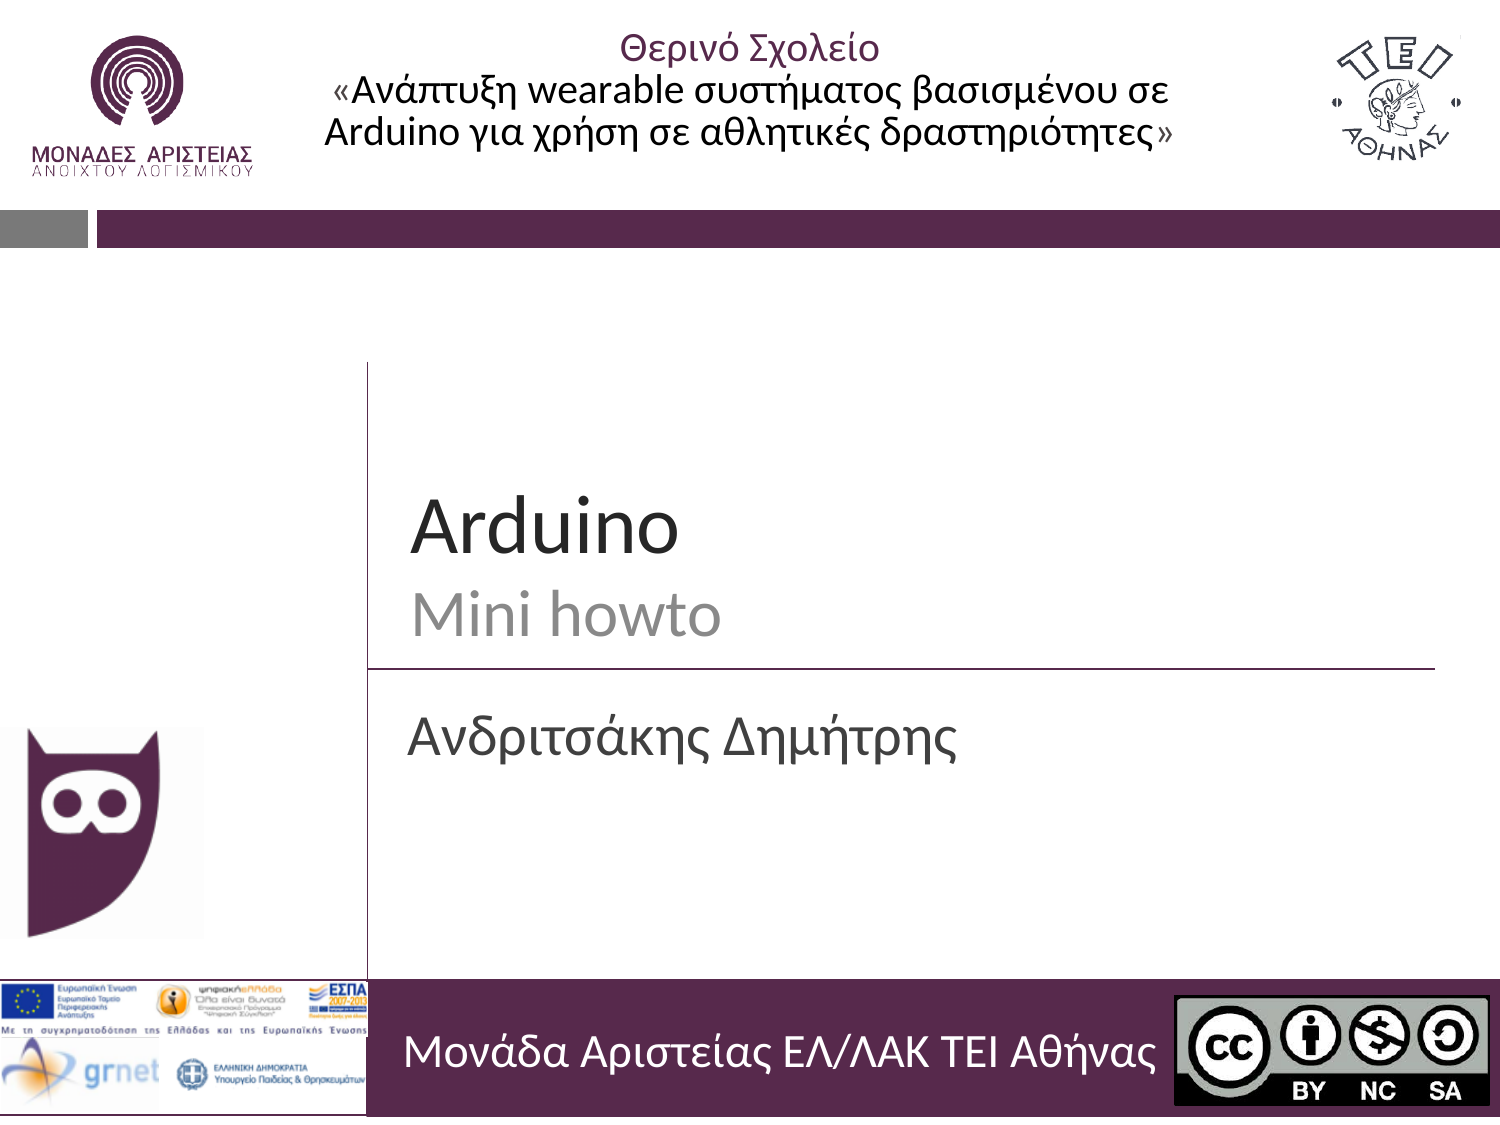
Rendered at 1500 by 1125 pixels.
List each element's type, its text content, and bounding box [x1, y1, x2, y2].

picture [0, 727, 204, 939]
picture [0, 982, 368, 1113]
picture [1331, 35, 1461, 167]
picture [175, 1057, 366, 1092]
text_box Ανδριτσάκης Δημήτρης [392, 704, 1455, 963]
title Arduino Mini howto [395, 357, 1459, 658]
picture [31, 36, 253, 177]
picture [1174, 995, 1490, 1106]
subtitle Μονάδα Αριστείας ΕΛ/ΛΑΚ ΤΕΙ Αθήνας [387, 992, 1488, 1105]
text_box Θερινό Σχολείο «Ανάπτυξη wearable συστήματος βασισμένου σε Arduino για χρήση σε αθλητικές δραστηριότητες» [280, 22, 1220, 193]
